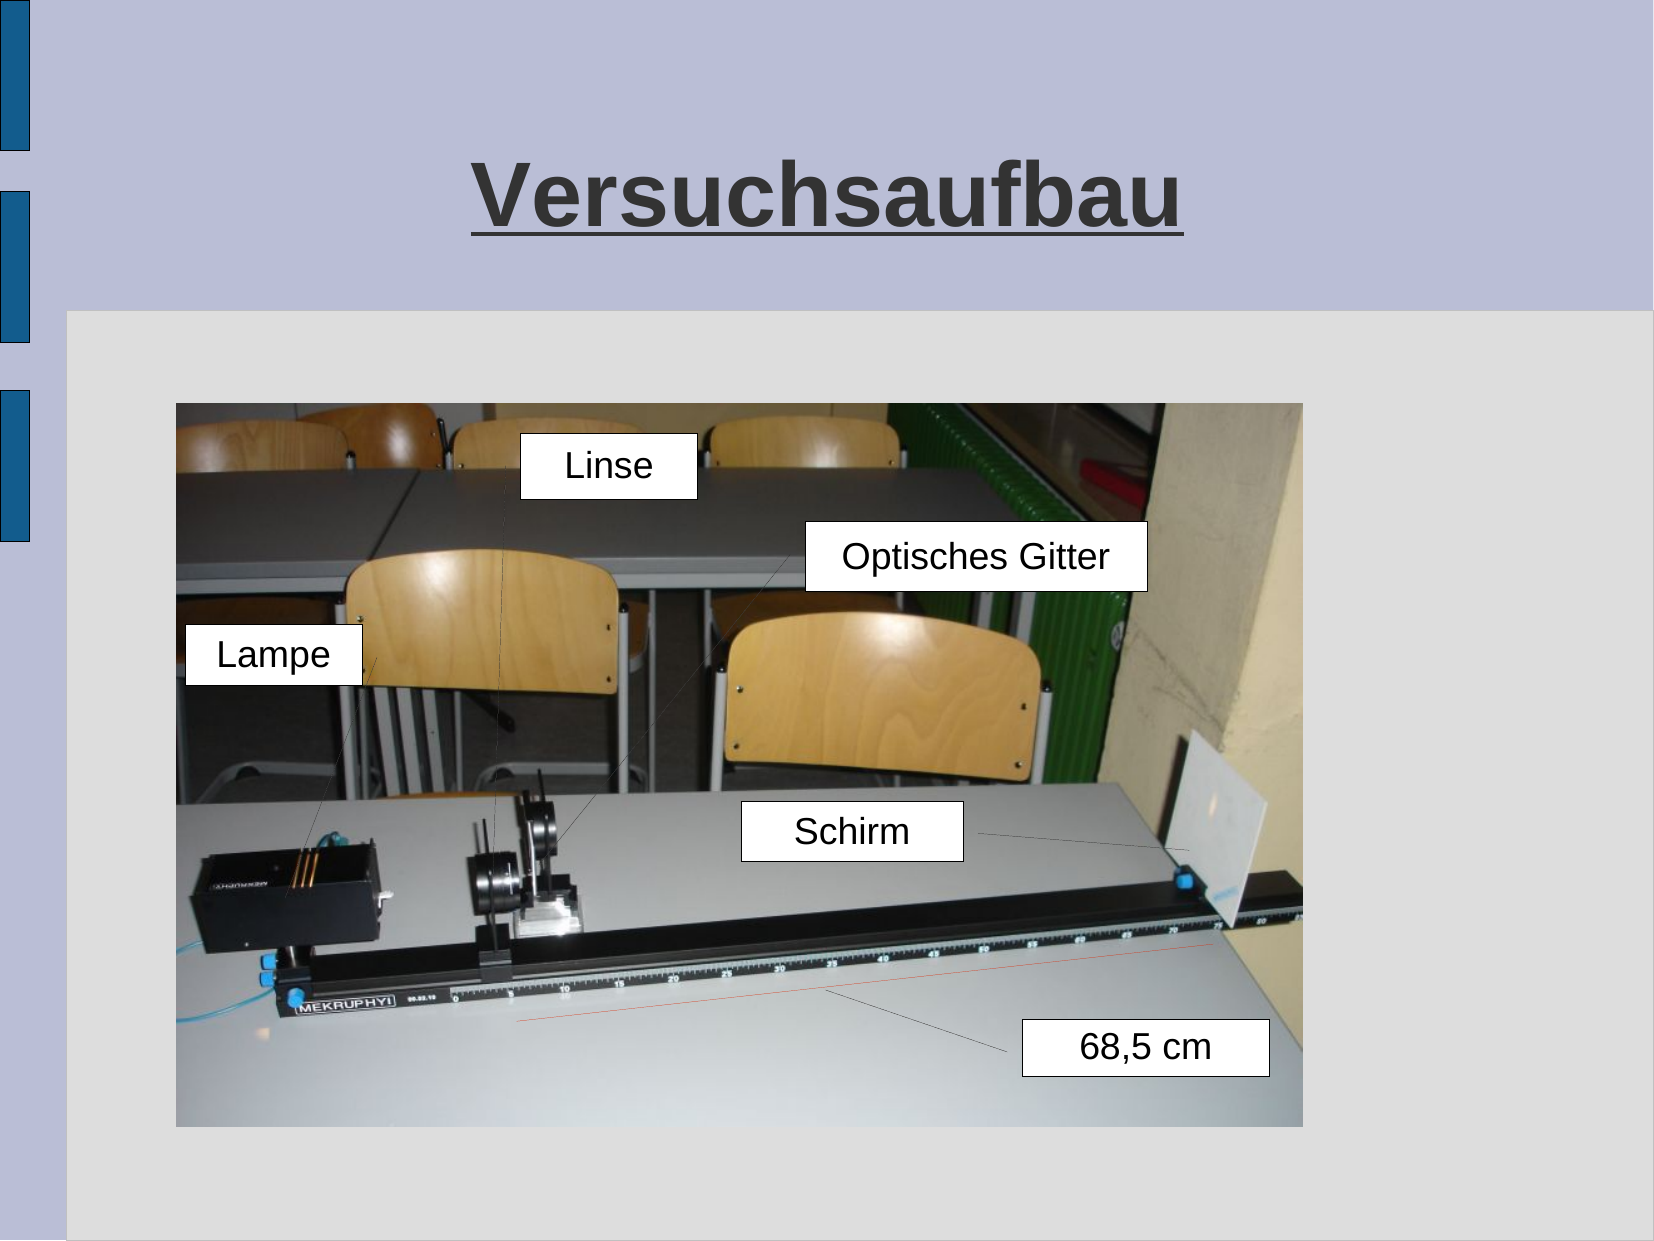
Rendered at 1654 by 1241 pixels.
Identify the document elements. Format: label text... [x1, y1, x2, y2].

title Versuchsaufbau [121, 91, 1534, 299]
chart [121, 344, 1534, 1127]
